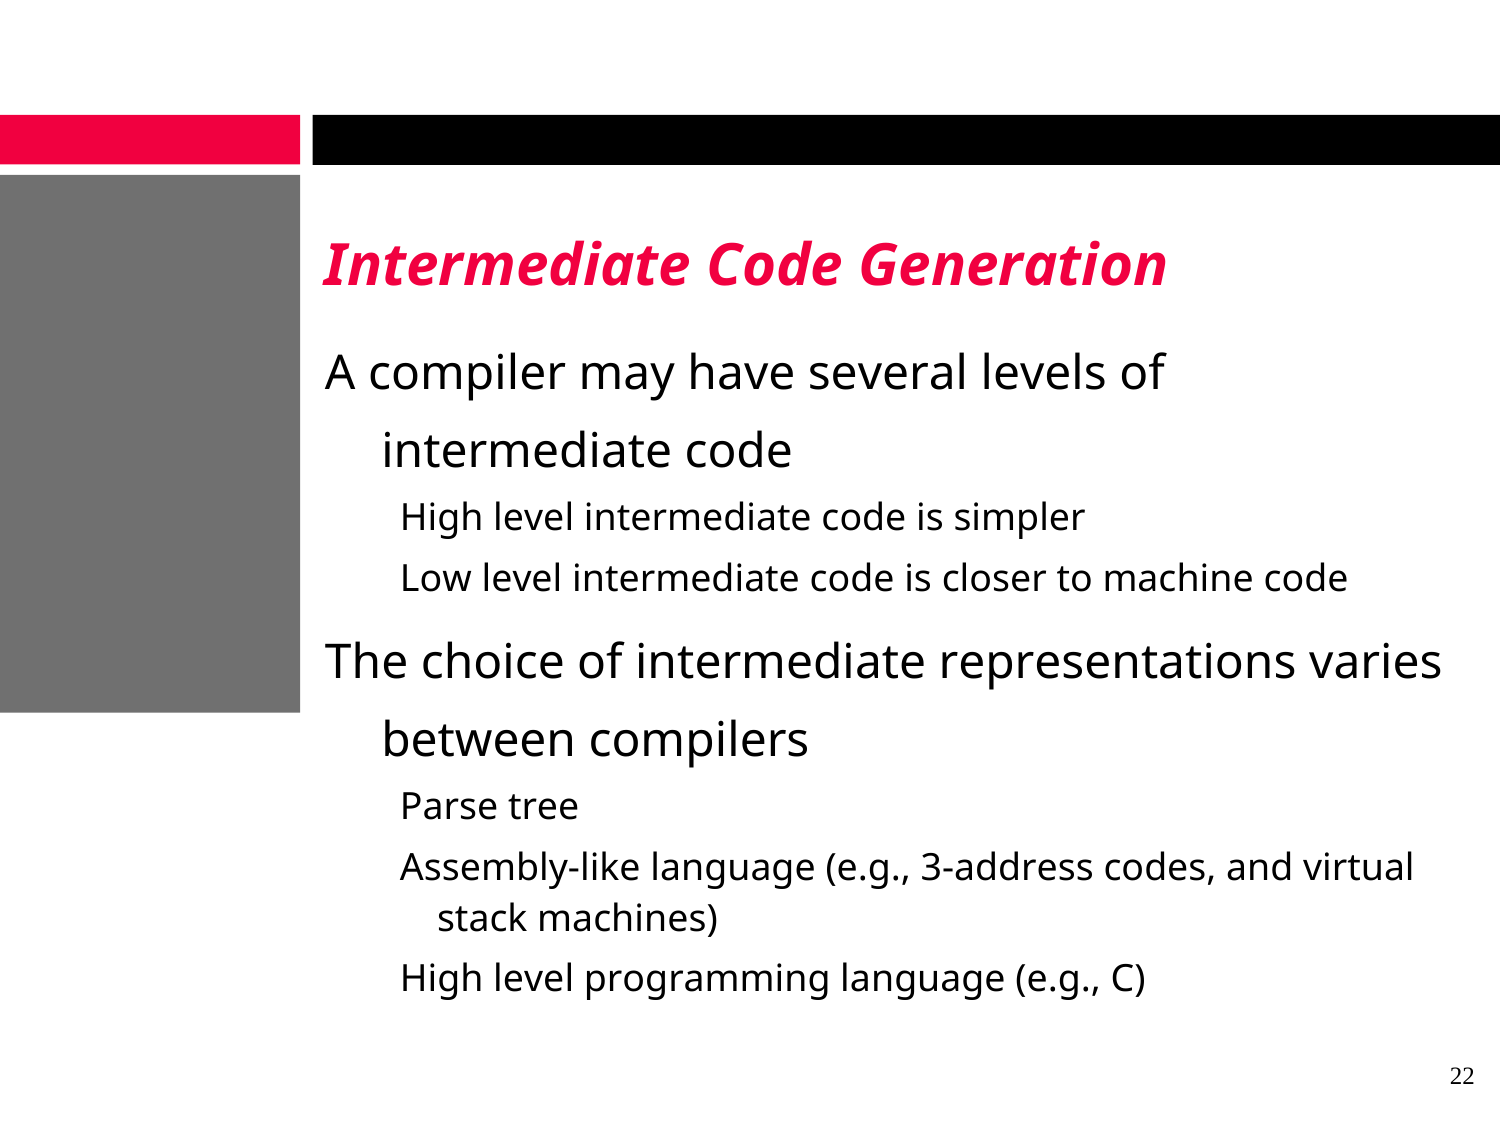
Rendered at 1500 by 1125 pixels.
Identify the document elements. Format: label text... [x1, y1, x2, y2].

list A compiler may have several levels of intermediate code High level intermediate code is simpler Low level intermediate code is closer to machine code The choice of intermediate representations varies between compilers Parse tree Assembly-like language (e.g., 3-address codes, and virtual stack machines) High level programming language (e.g., C) [324, 324, 1450, 1051]
title Intermediate Code Generation [324, 187, 1450, 324]
